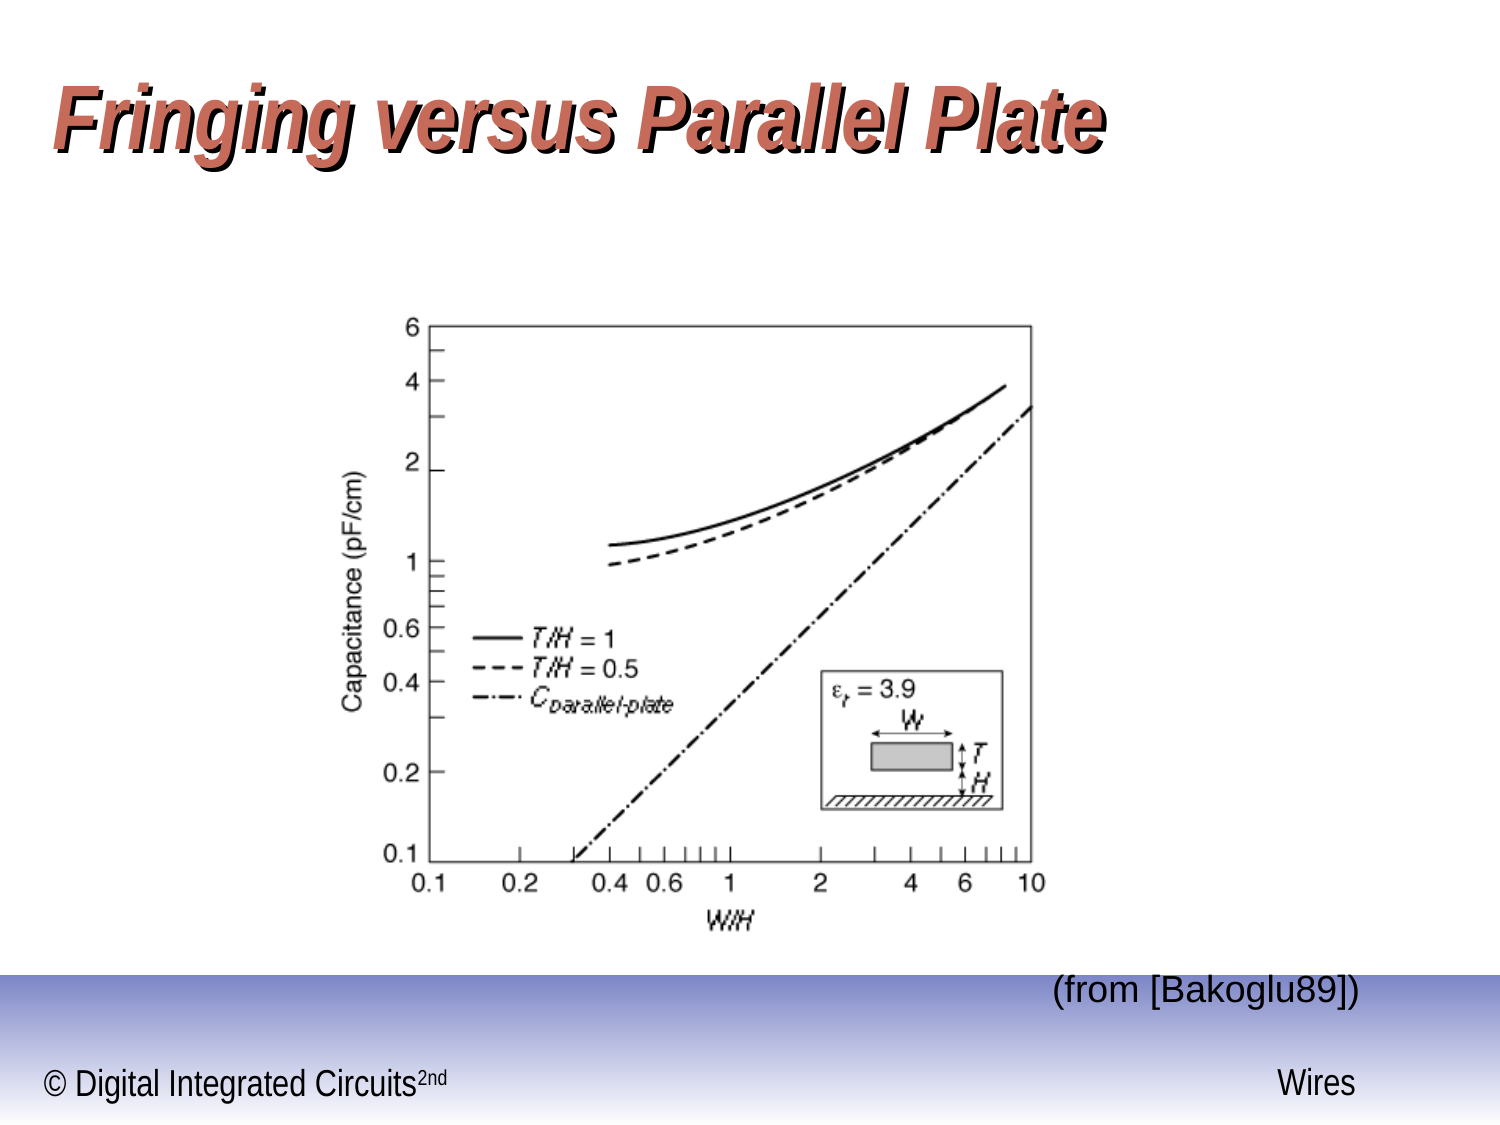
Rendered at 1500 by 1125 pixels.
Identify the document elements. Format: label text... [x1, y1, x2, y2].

picture [337, 312, 1046, 941]
picture [1037, 962, 1375, 1028]
title Fringing versus Parallel Plate [37, 37, 1463, 175]
